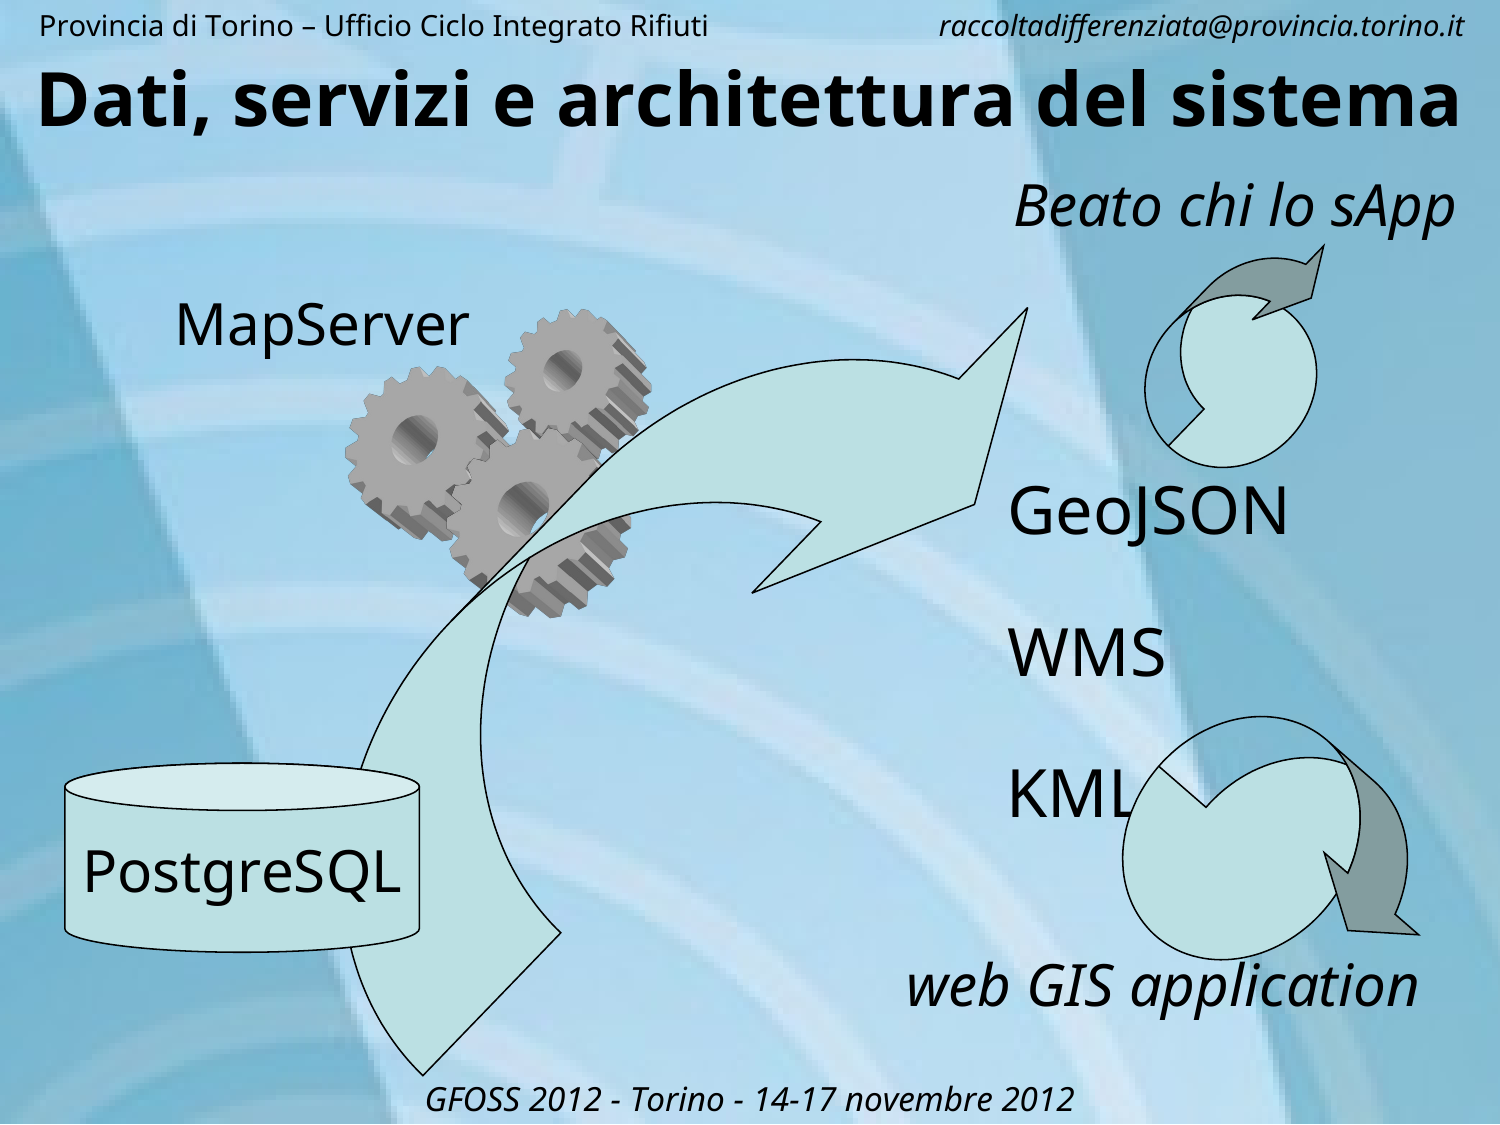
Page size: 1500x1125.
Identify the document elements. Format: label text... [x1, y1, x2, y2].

text_box KML [991, 743, 1159, 839]
text_box [1122, 716, 1419, 940]
text_box MapServer [159, 278, 486, 365]
text_box Dati, servizi e architettura del sistema [0, 43, 1500, 150]
text_box GeoJSON [992, 459, 1307, 556]
text_box PostgreSQL [64, 788, 420, 953]
text_box [346, 307, 1028, 1076]
text_box WMS [992, 601, 1182, 698]
text_box [1144, 245, 1324, 468]
text_box Beato chi lo sApp [999, 160, 1473, 247]
text_box web GIS application [891, 940, 1436, 1027]
